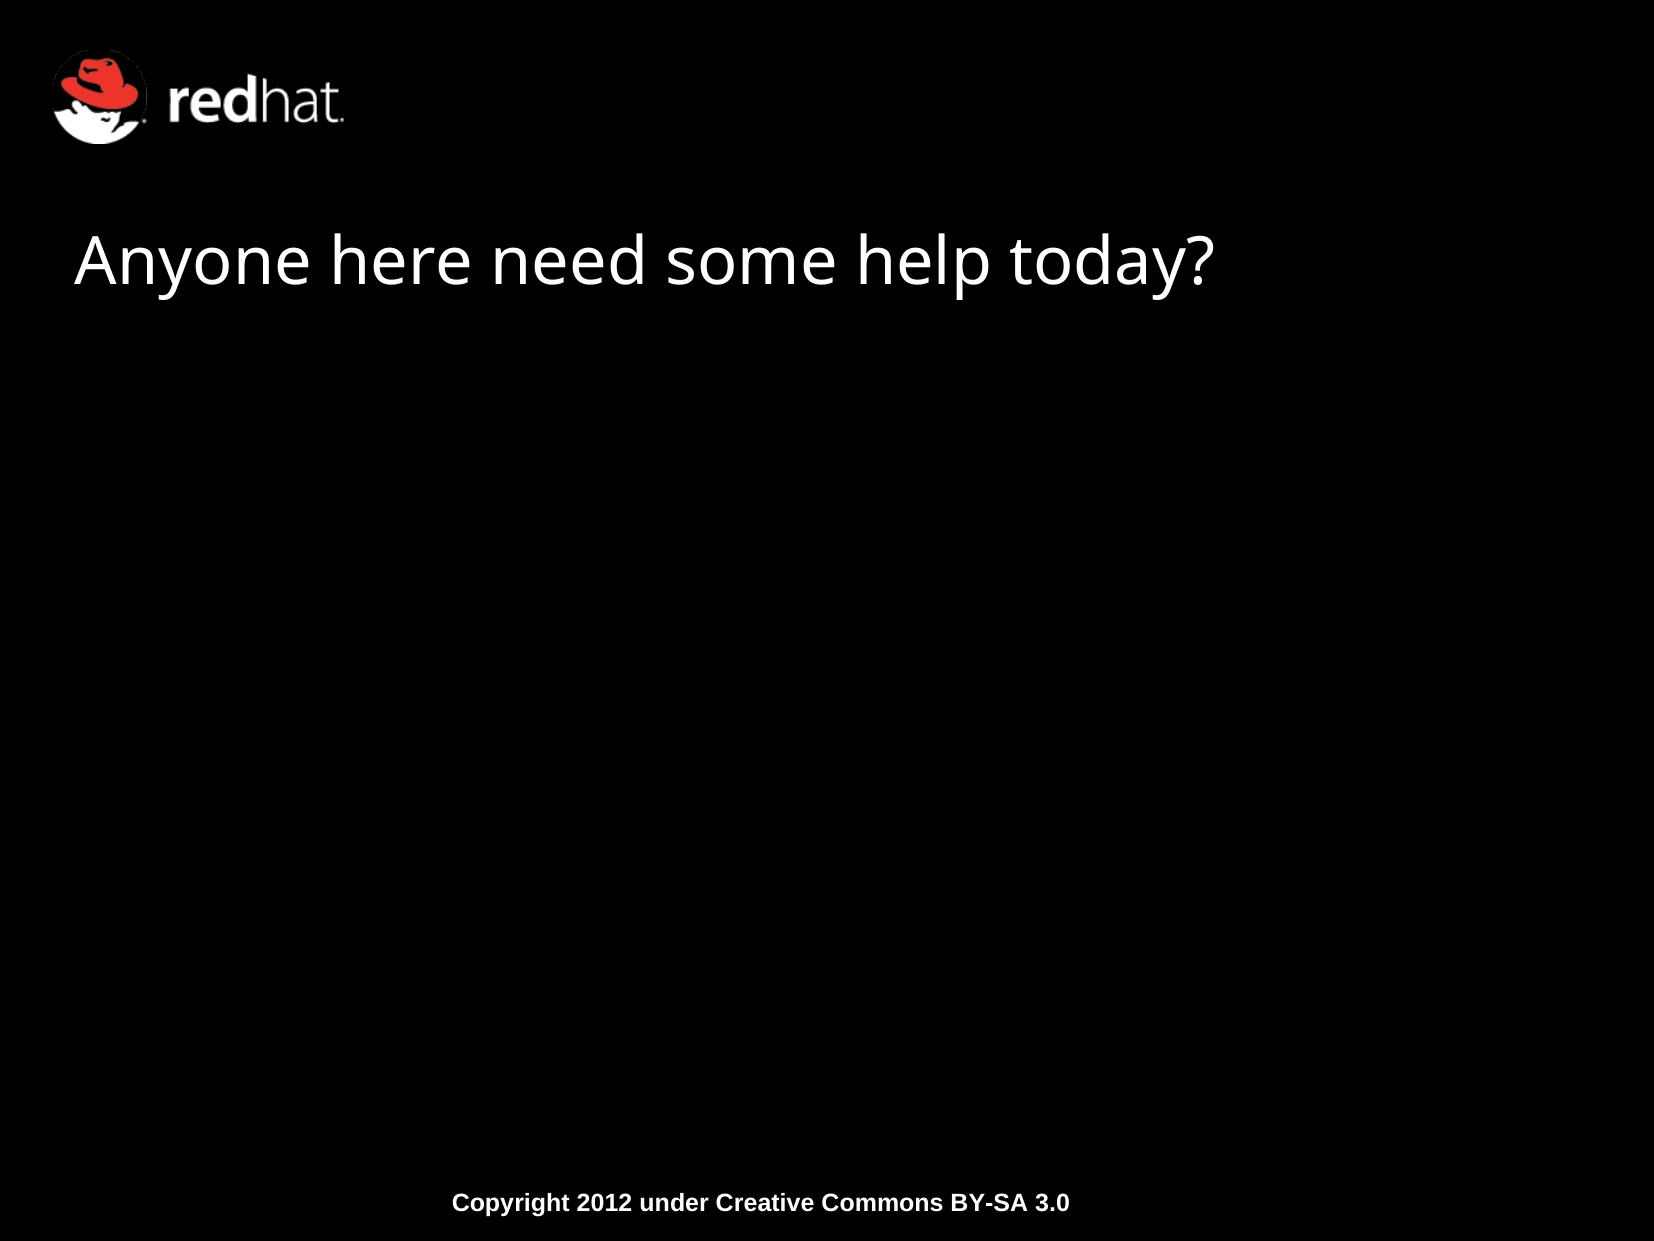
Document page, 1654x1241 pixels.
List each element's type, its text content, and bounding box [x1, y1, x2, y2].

title Anyone here need some help today? [74, 199, 1506, 318]
picture [52, 49, 345, 144]
